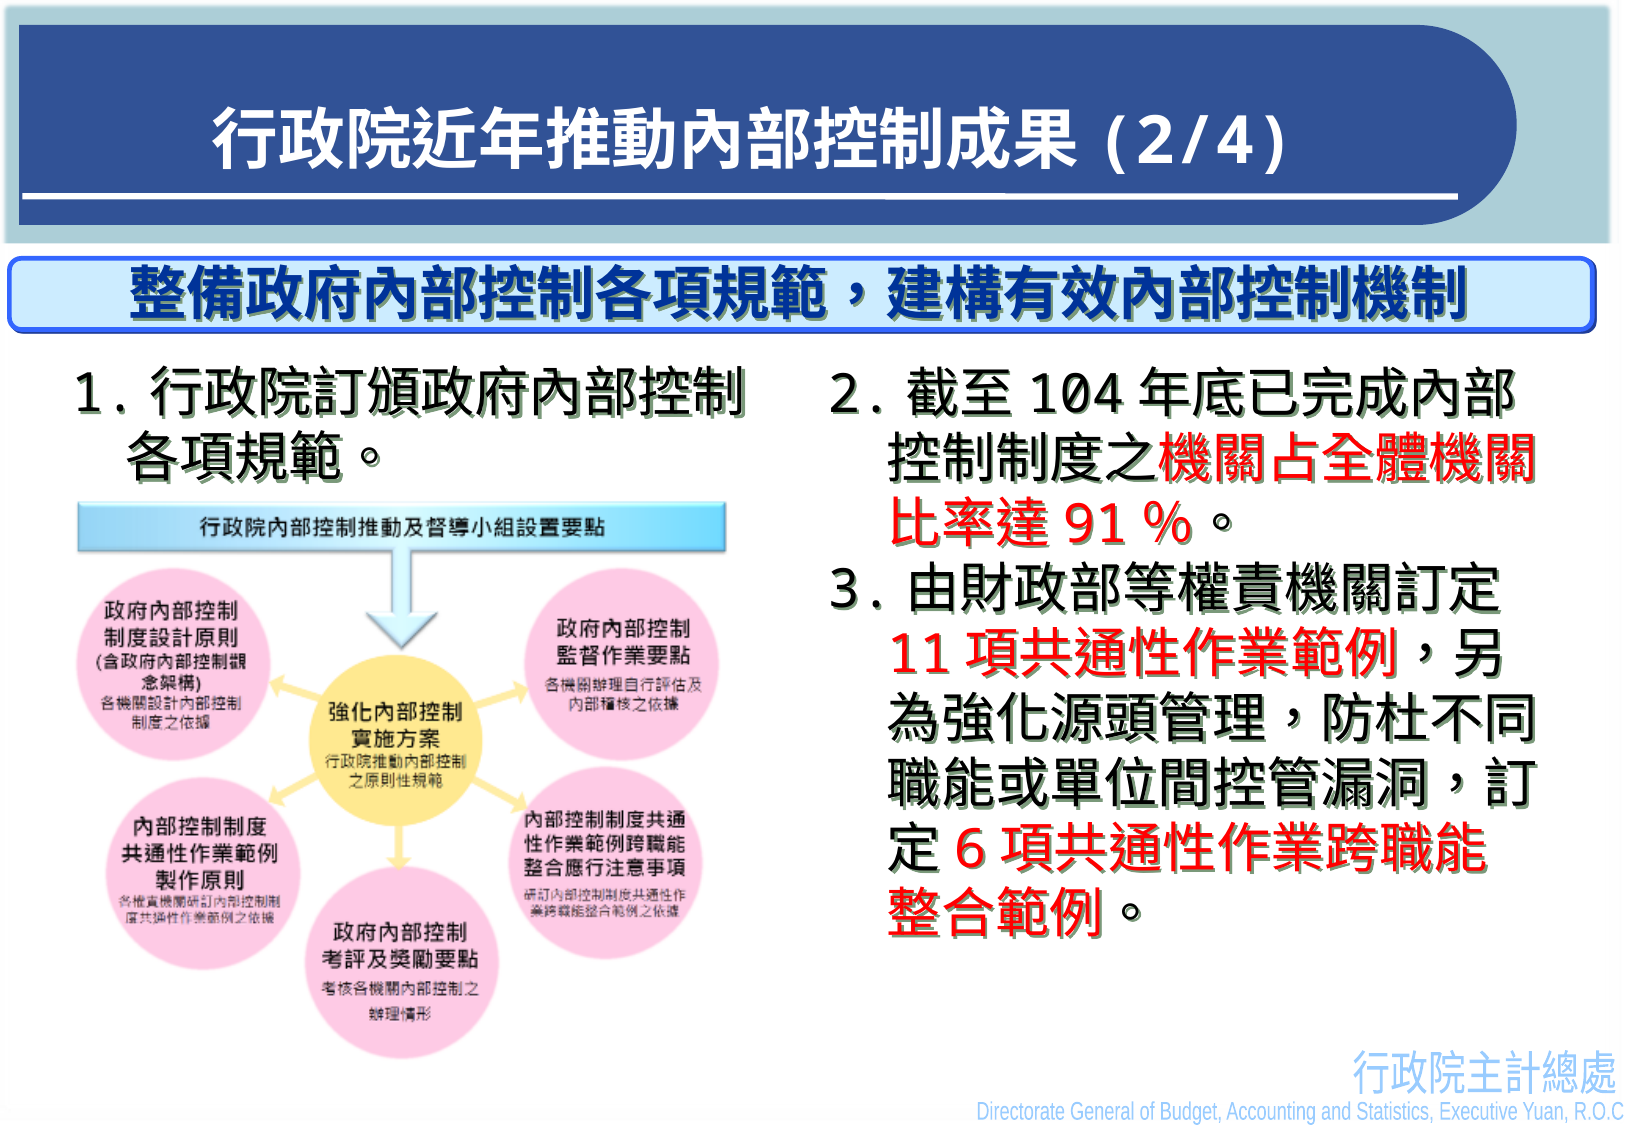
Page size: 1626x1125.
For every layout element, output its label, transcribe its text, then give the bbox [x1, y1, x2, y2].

picture [56, 489, 749, 1071]
text_box 行政院近年推動內部控制成果(2/4) [116, 66, 1391, 185]
text_box 1.行政院訂頒政府內部控制 各項規範。 [56, 350, 798, 495]
text_box [9, 258, 114, 330]
text_box 2.截至104年底已完成內部控制制度之機關占全體機關比率達91％。 3.由財政部等權責機關訂定11項共通性作業範例，另為強化源頭管理，防杜不同職能或單位間控管漏洞，訂定6項共通性作業跨職能整合範例。 [812, 351, 1557, 950]
text_box [1483, 258, 1593, 330]
text_box 整備政府內部控制各項規範，建構有效內部控制機制 [114, 249, 1483, 334]
